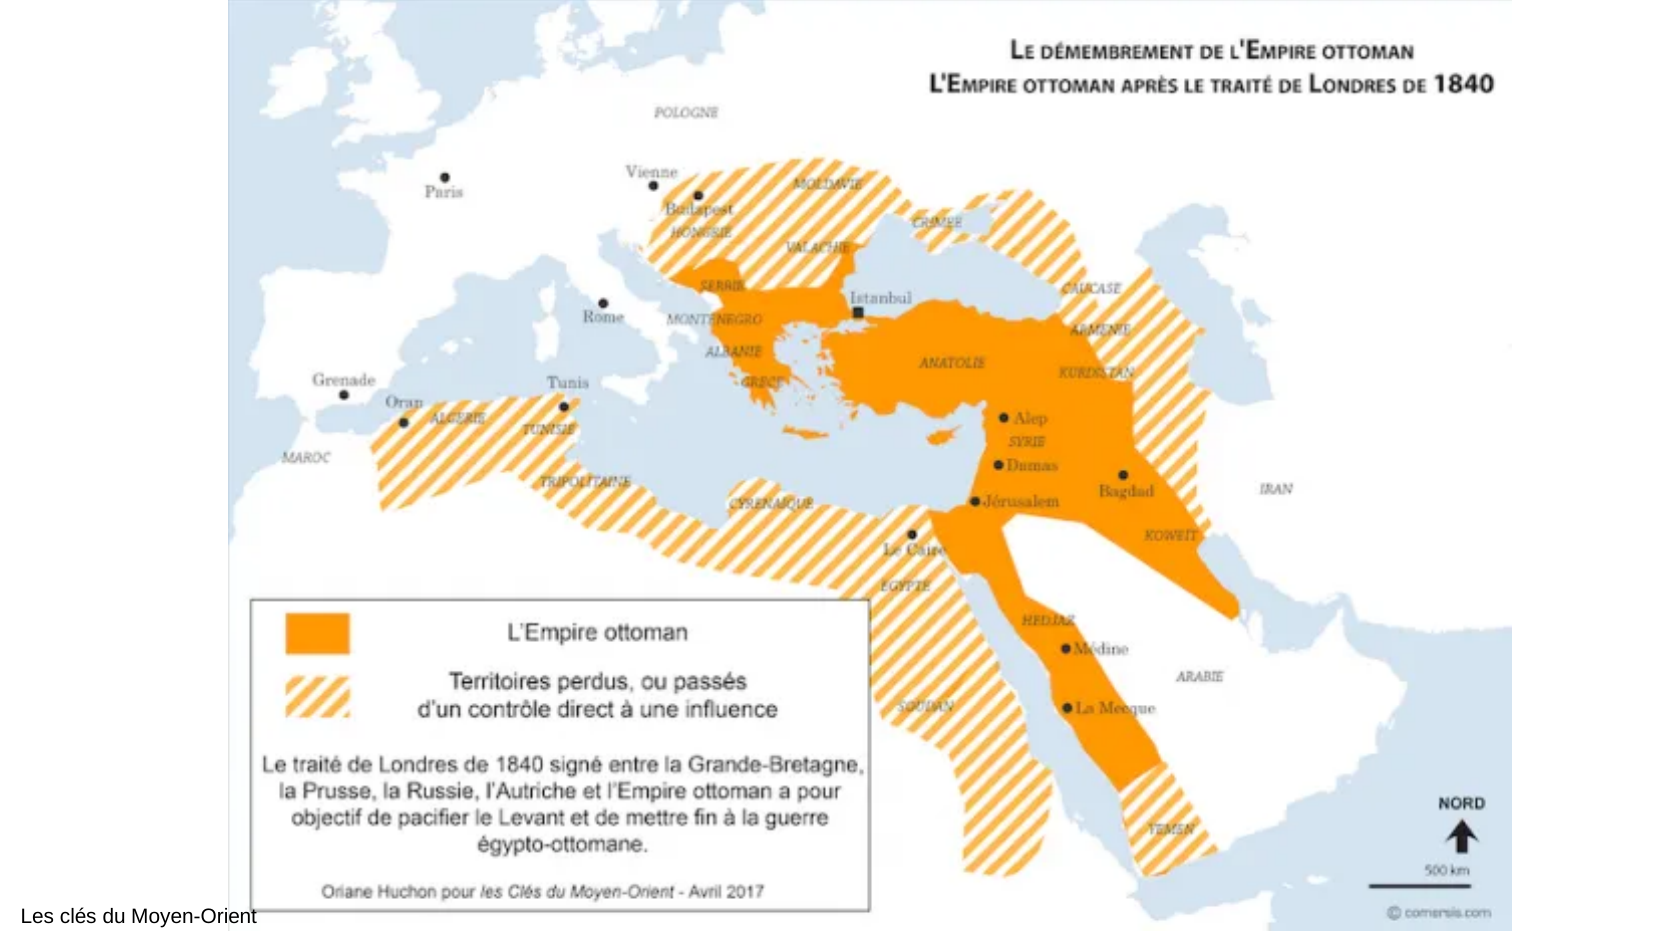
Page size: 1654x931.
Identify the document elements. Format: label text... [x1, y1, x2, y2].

picture [228, 0, 1512, 931]
text_box Les clés du Moyen-Orient [5, 897, 359, 931]
